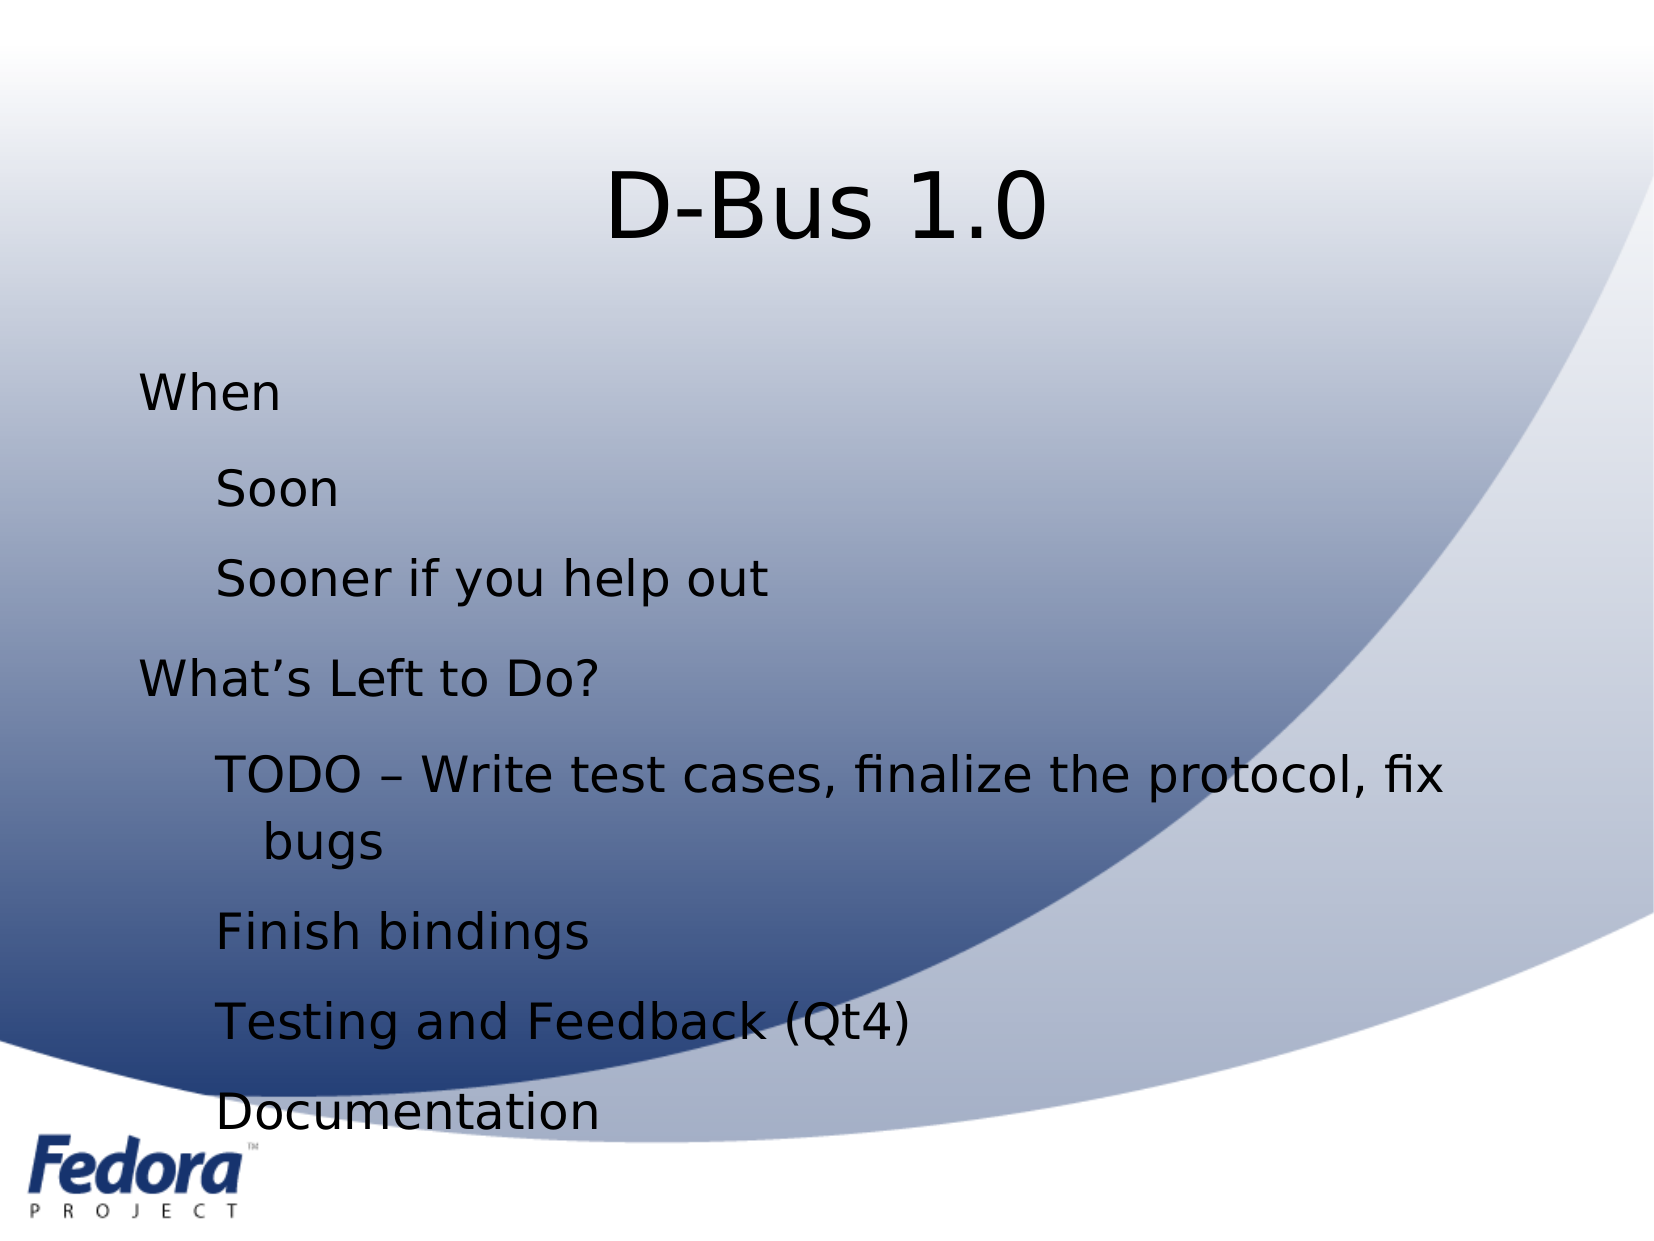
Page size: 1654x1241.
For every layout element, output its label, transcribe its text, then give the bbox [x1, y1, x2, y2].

title D-Bus 1.0 [121, 102, 1534, 310]
list When Soon Sooner if you help out What’s Left to Do? TODO – Write test cases, finalize the protocol, fix bugs Finish bindings Testing and Feedback (Qt4) Documentation [121, 344, 1534, 1142]
picture [0, 0, 1654, 1241]
